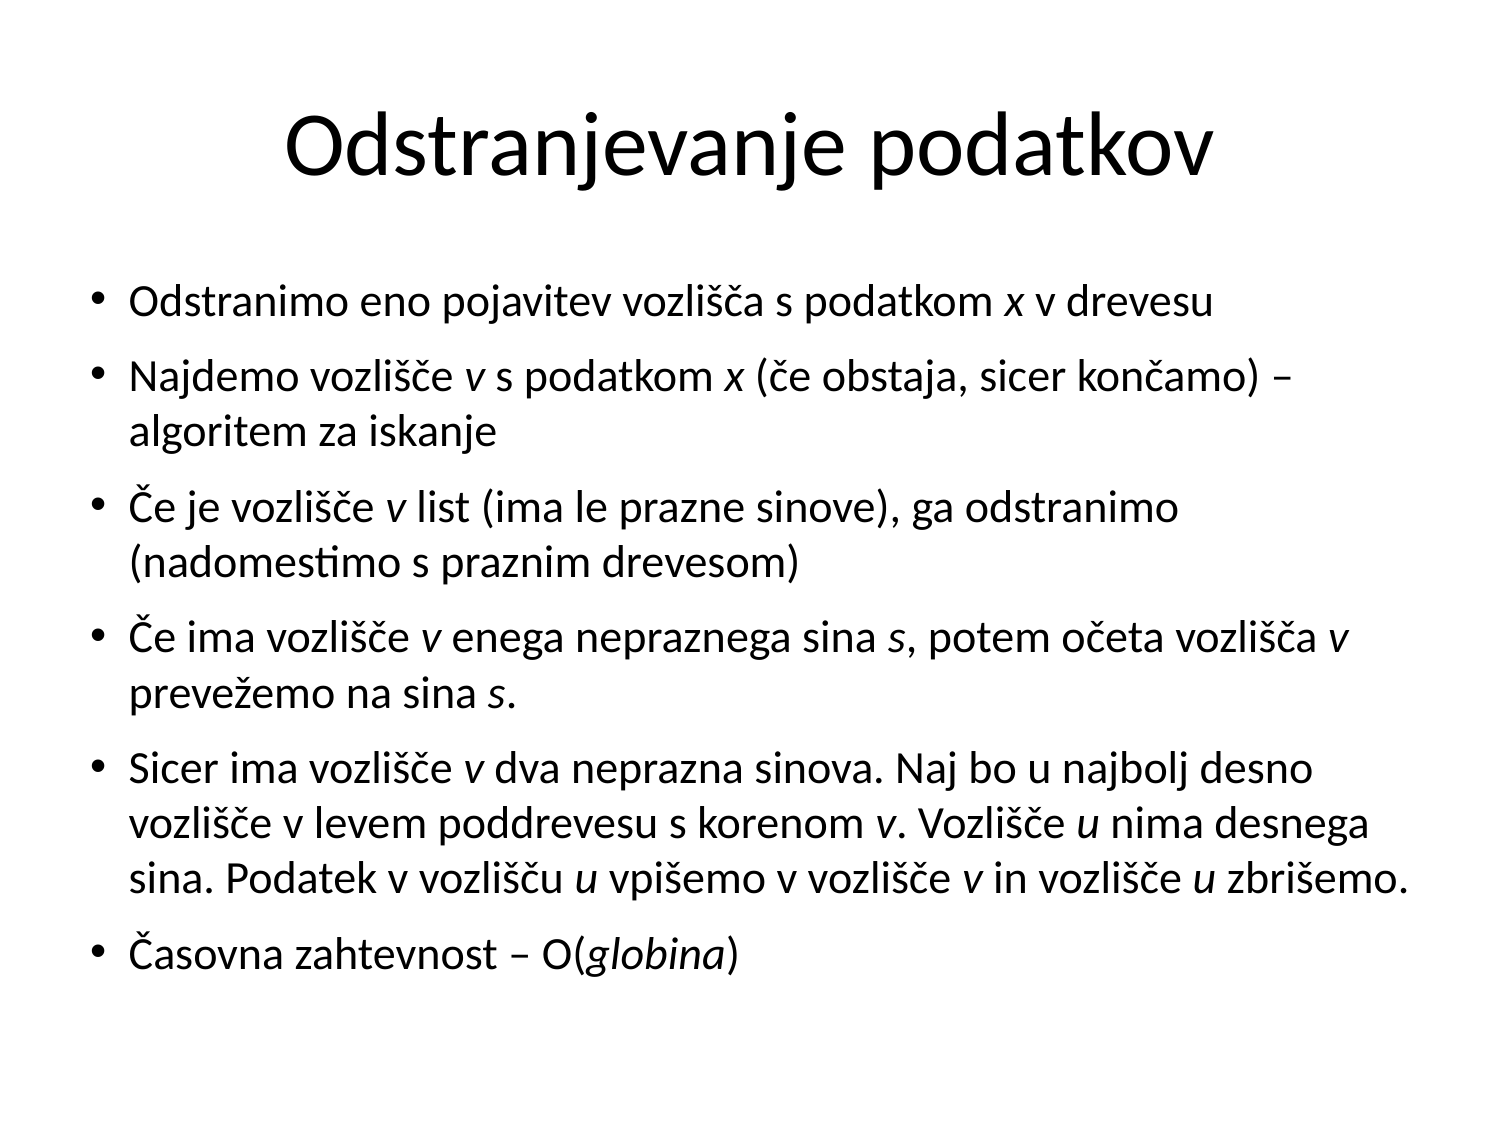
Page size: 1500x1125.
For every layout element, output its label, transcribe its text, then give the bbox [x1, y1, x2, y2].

list Odstranimo eno pojavitev vozlišča s podatkom x v drevesu Najdemo vozlišče v s podatkom x (če obstaja, sicer končamo) – algoritem za iskanje Če je vozlišče v list (ima le prazne sinove), ga odstranimo (nadomestimo s praznim drevesom) Če ima vozlišče v enega nepraznega sina s, potem očeta vozlišča v prevežemo na sina s. Sicer ima vozlišče v dva neprazna sinova. Naj bo u najbolj desno vozlišče v levem poddrevesu s korenom v. Vozlišče u nima desnega sina. Podatek v vozlišču u vpišemo v vozlišče v in vozlišče u zbrišemo. Časovna zahtevnost – O(globina) [75, 262, 1425, 1005]
title Odstranjevanje podatkov [75, 45, 1425, 233]
